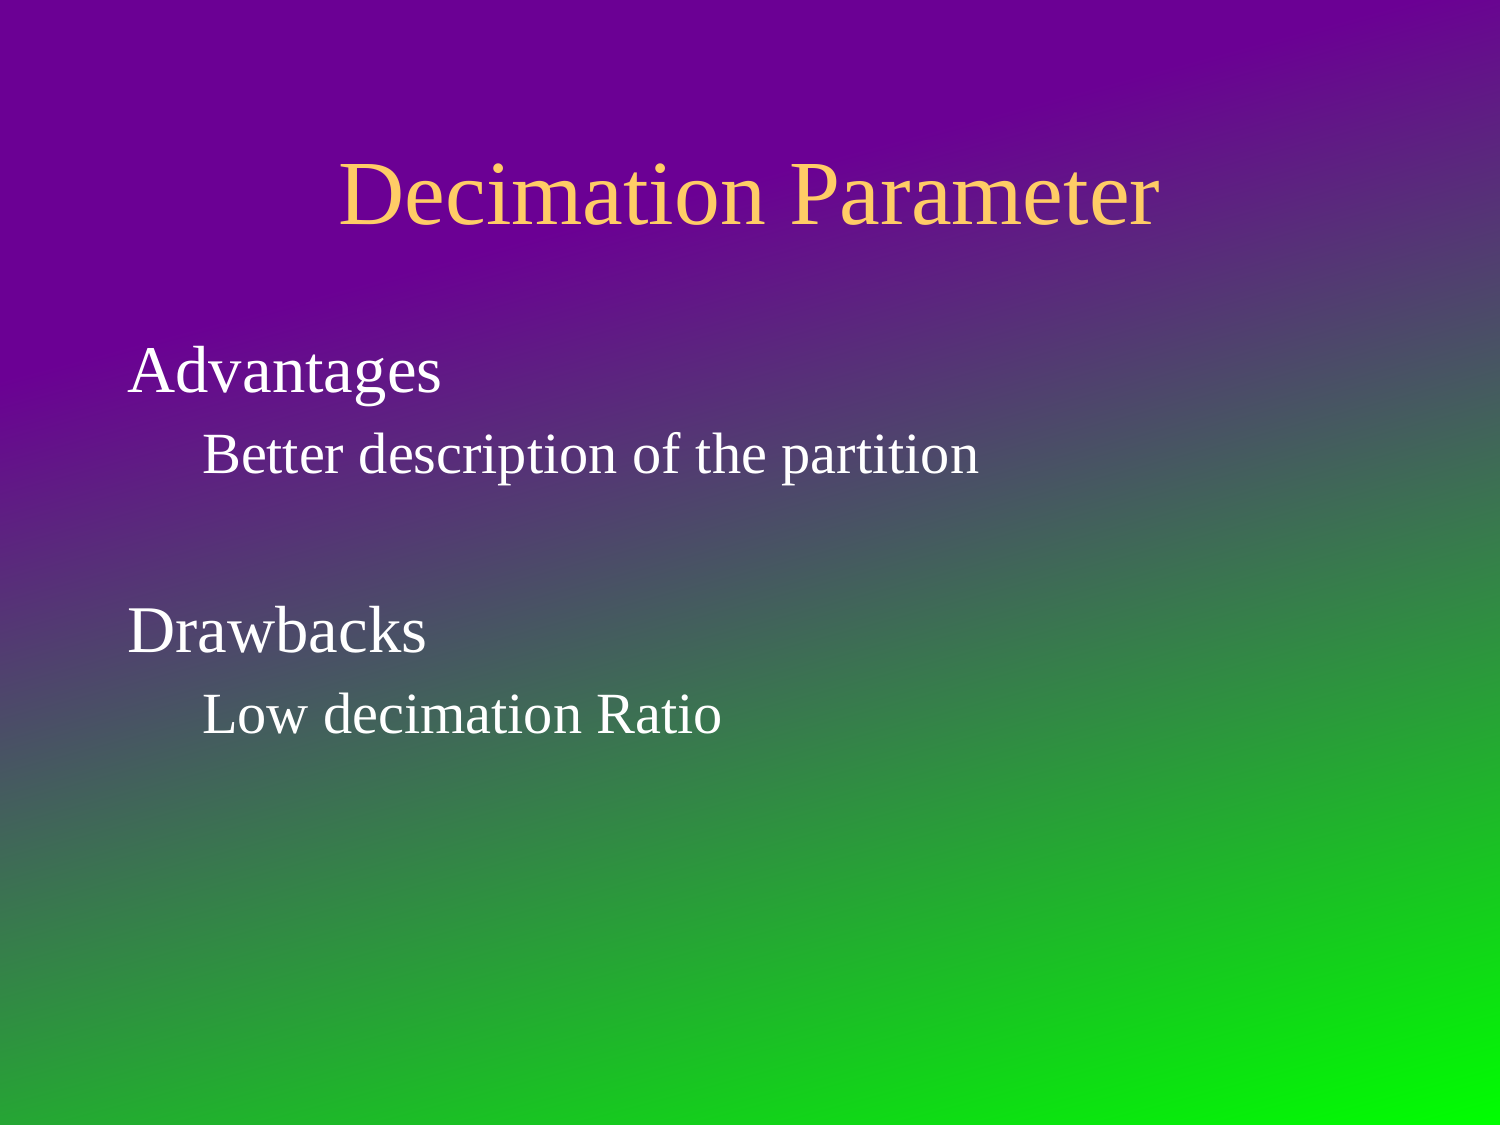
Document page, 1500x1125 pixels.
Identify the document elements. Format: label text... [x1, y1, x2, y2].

list Advantages Better description of the partition Drawbacks Low decimation Ratio [112, 324, 1388, 1001]
title Decimation Parameter [112, 99, 1388, 288]
